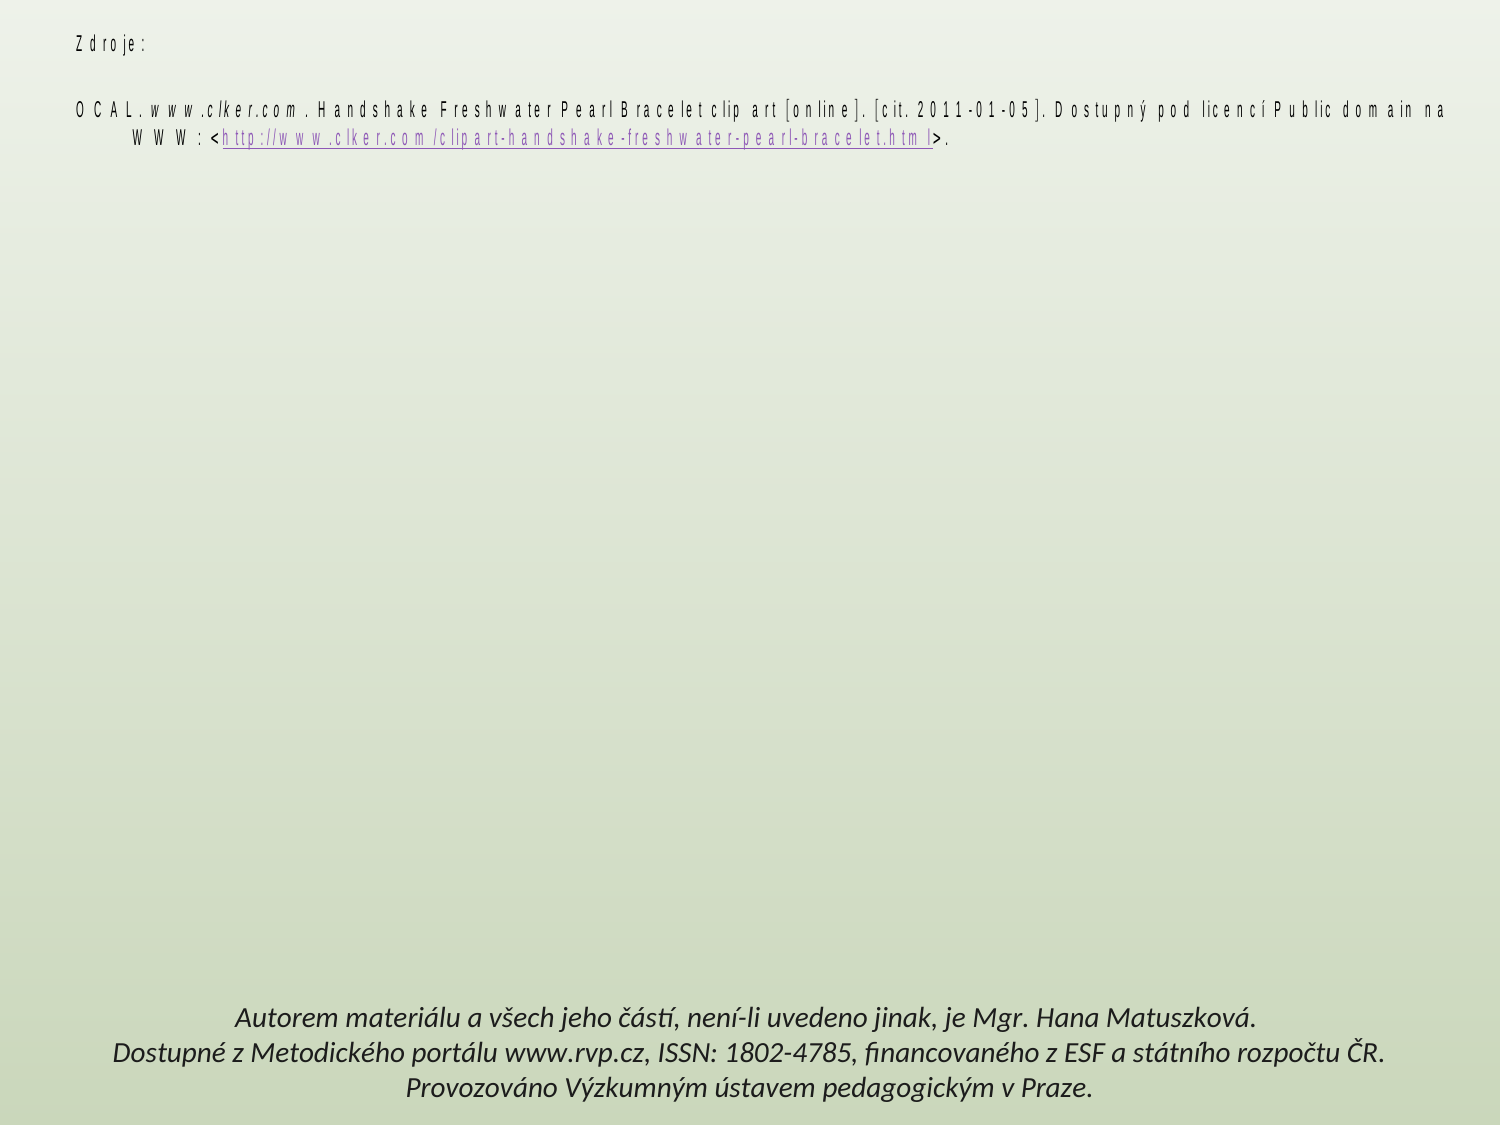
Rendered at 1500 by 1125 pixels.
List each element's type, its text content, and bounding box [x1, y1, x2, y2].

picture [27, 29, 1500, 153]
text_box Autorem materiálu a všech jeho částí, není-li uvedeno jinak, je Mgr. Hana Matuszková. Dostupné z Metodického portálu www.rvp.cz, ISSN: 1802-4785, financovaného z ESF a státního rozpočtu ČR. Provozováno Výzkumným ústavem pedagogickým v Praze. [53, 999, 1447, 1102]
